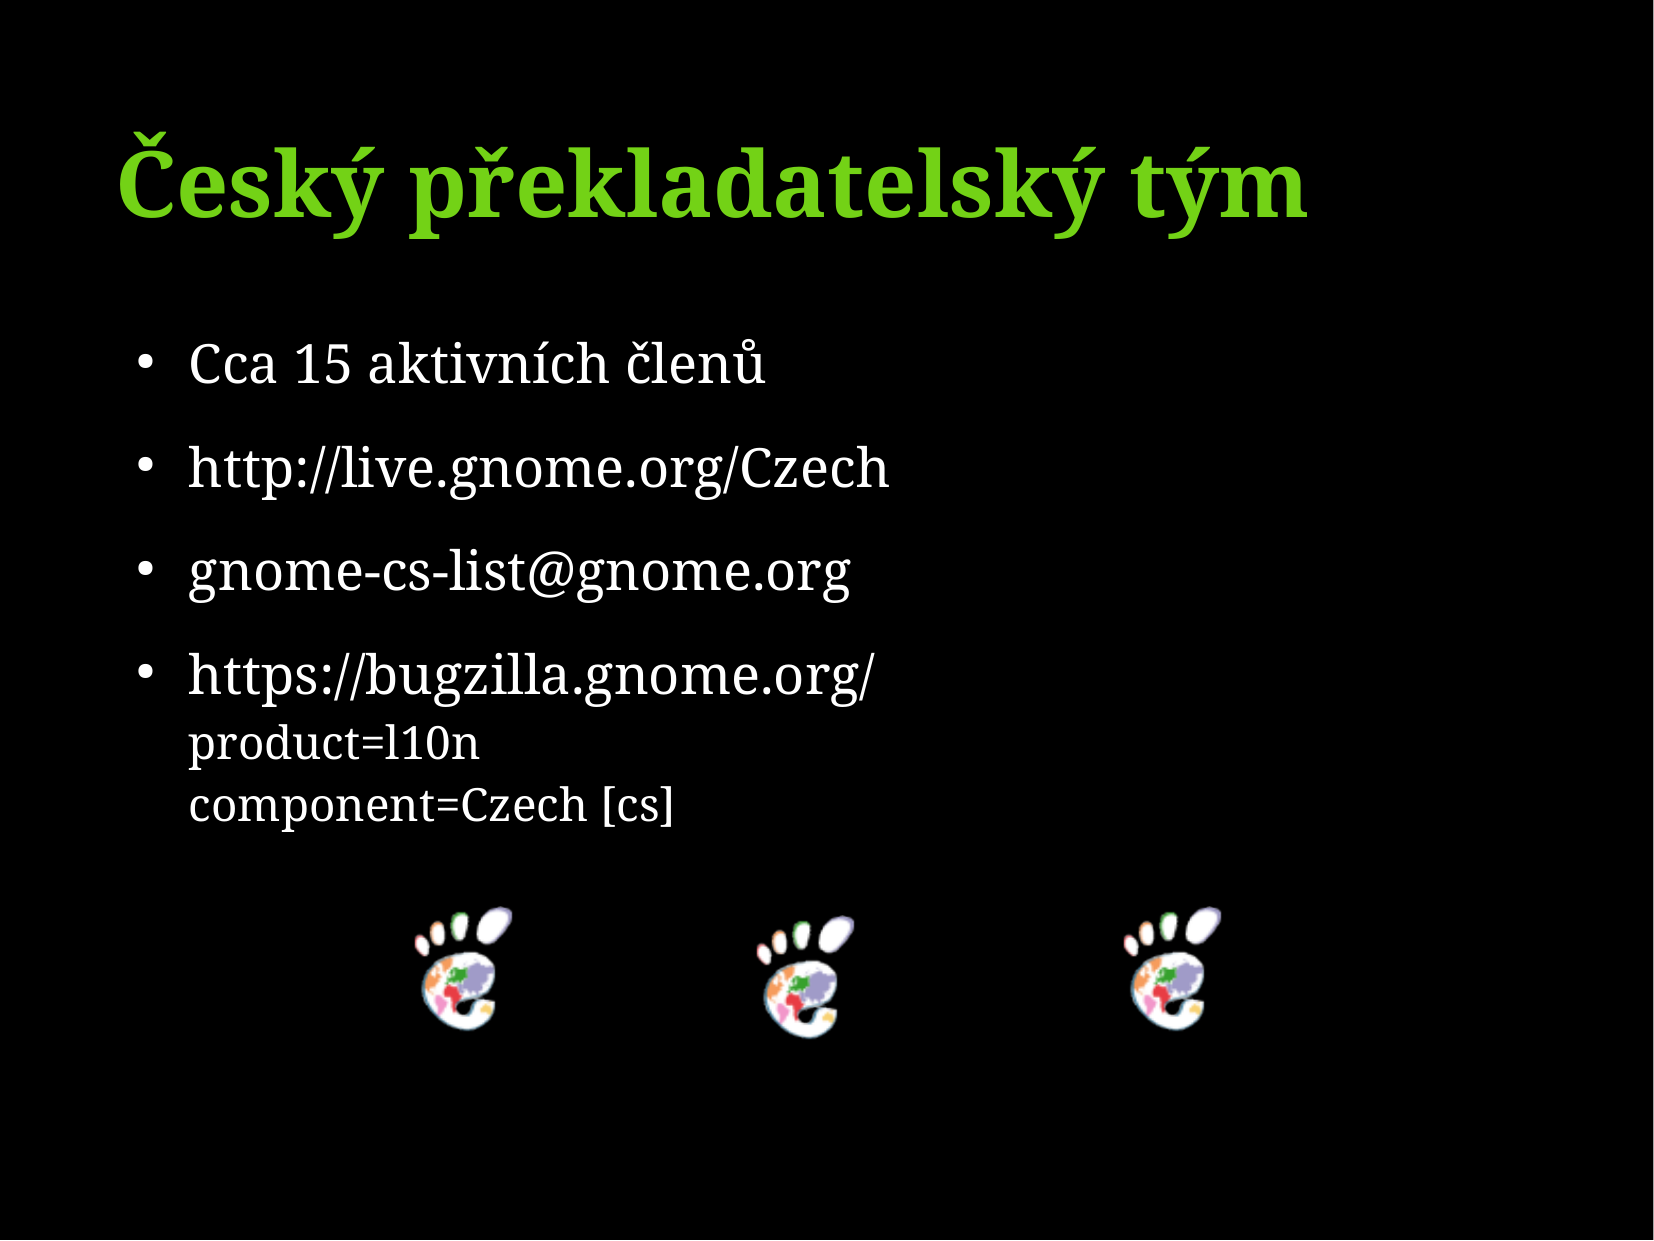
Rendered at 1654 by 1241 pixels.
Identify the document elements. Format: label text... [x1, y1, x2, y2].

list Cca 15 aktivních členů http://live.gnome.org/Czech gnome-cs-list@gnome.org https://bugzilla.gnome.org/ product=l10n component=Czech [cs] [118, 325, 1536, 1145]
picture [1122, 906, 1224, 1034]
picture [413, 906, 515, 1034]
title Český překladatelský tým [115, 78, 1539, 287]
picture [755, 915, 857, 1042]
